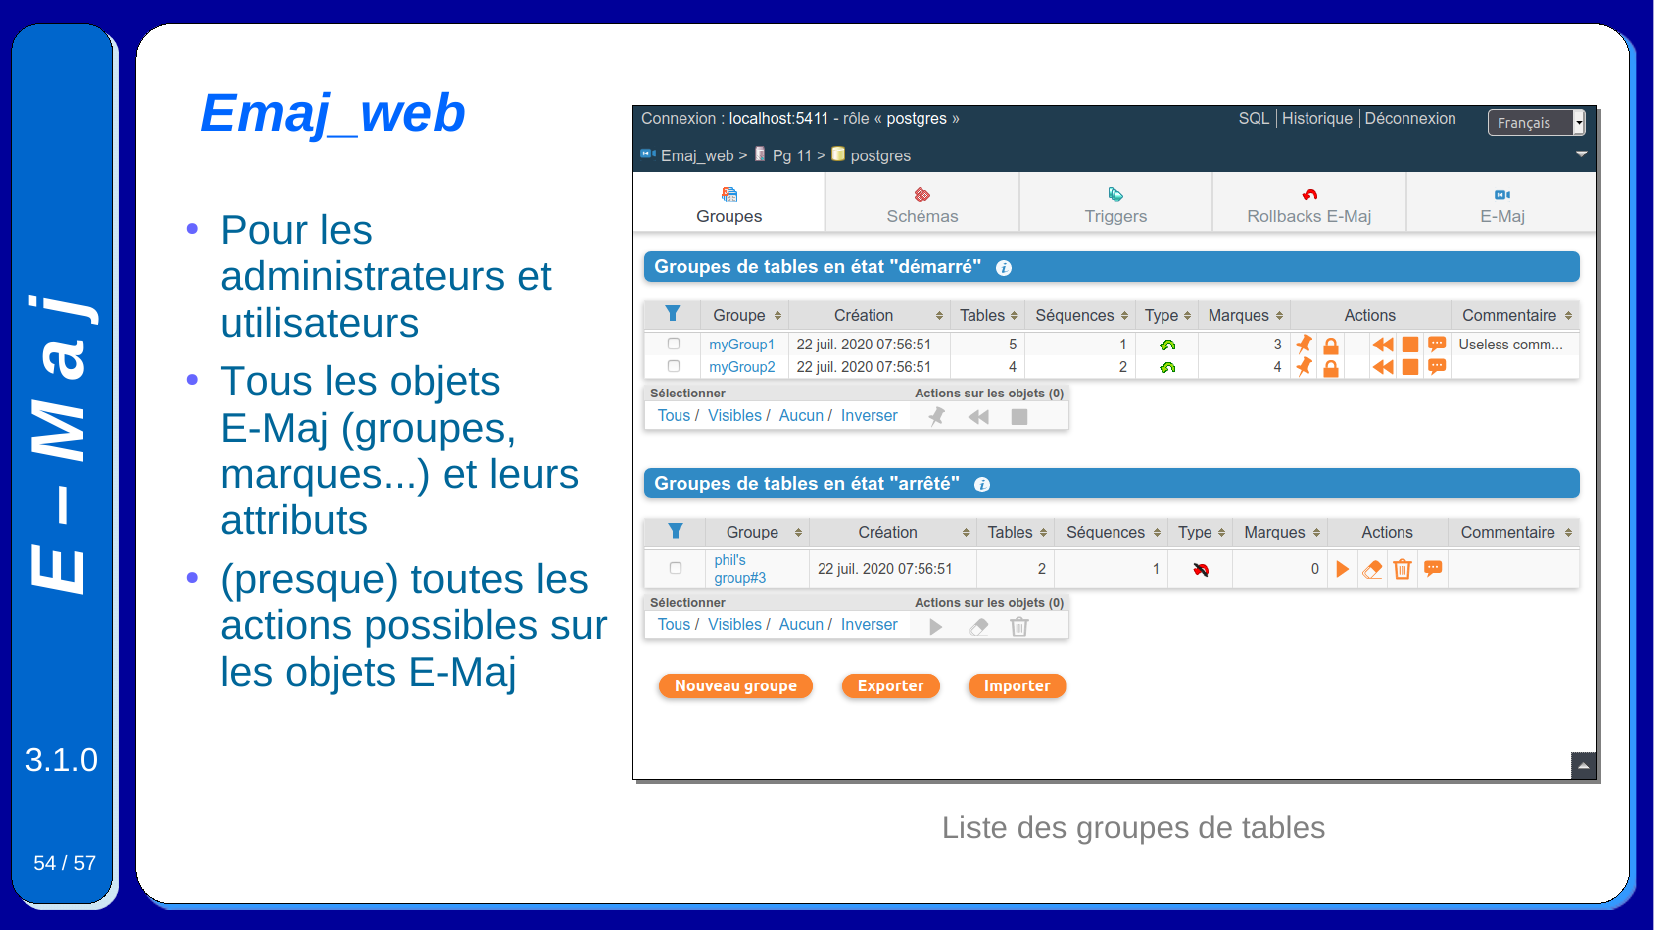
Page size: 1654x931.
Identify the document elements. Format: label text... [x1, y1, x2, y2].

text_box Liste des groupes de tables [927, 803, 1342, 853]
list Pour les administrateurs et utilisateurs Tous les objets E-Maj (groupes, marques...) et leurs attributs (presque) toutes les actions possibles sur les objets E-Maj [167, 206, 632, 756]
picture [632, 105, 1597, 780]
title Emaj_web [200, 34, 1575, 191]
